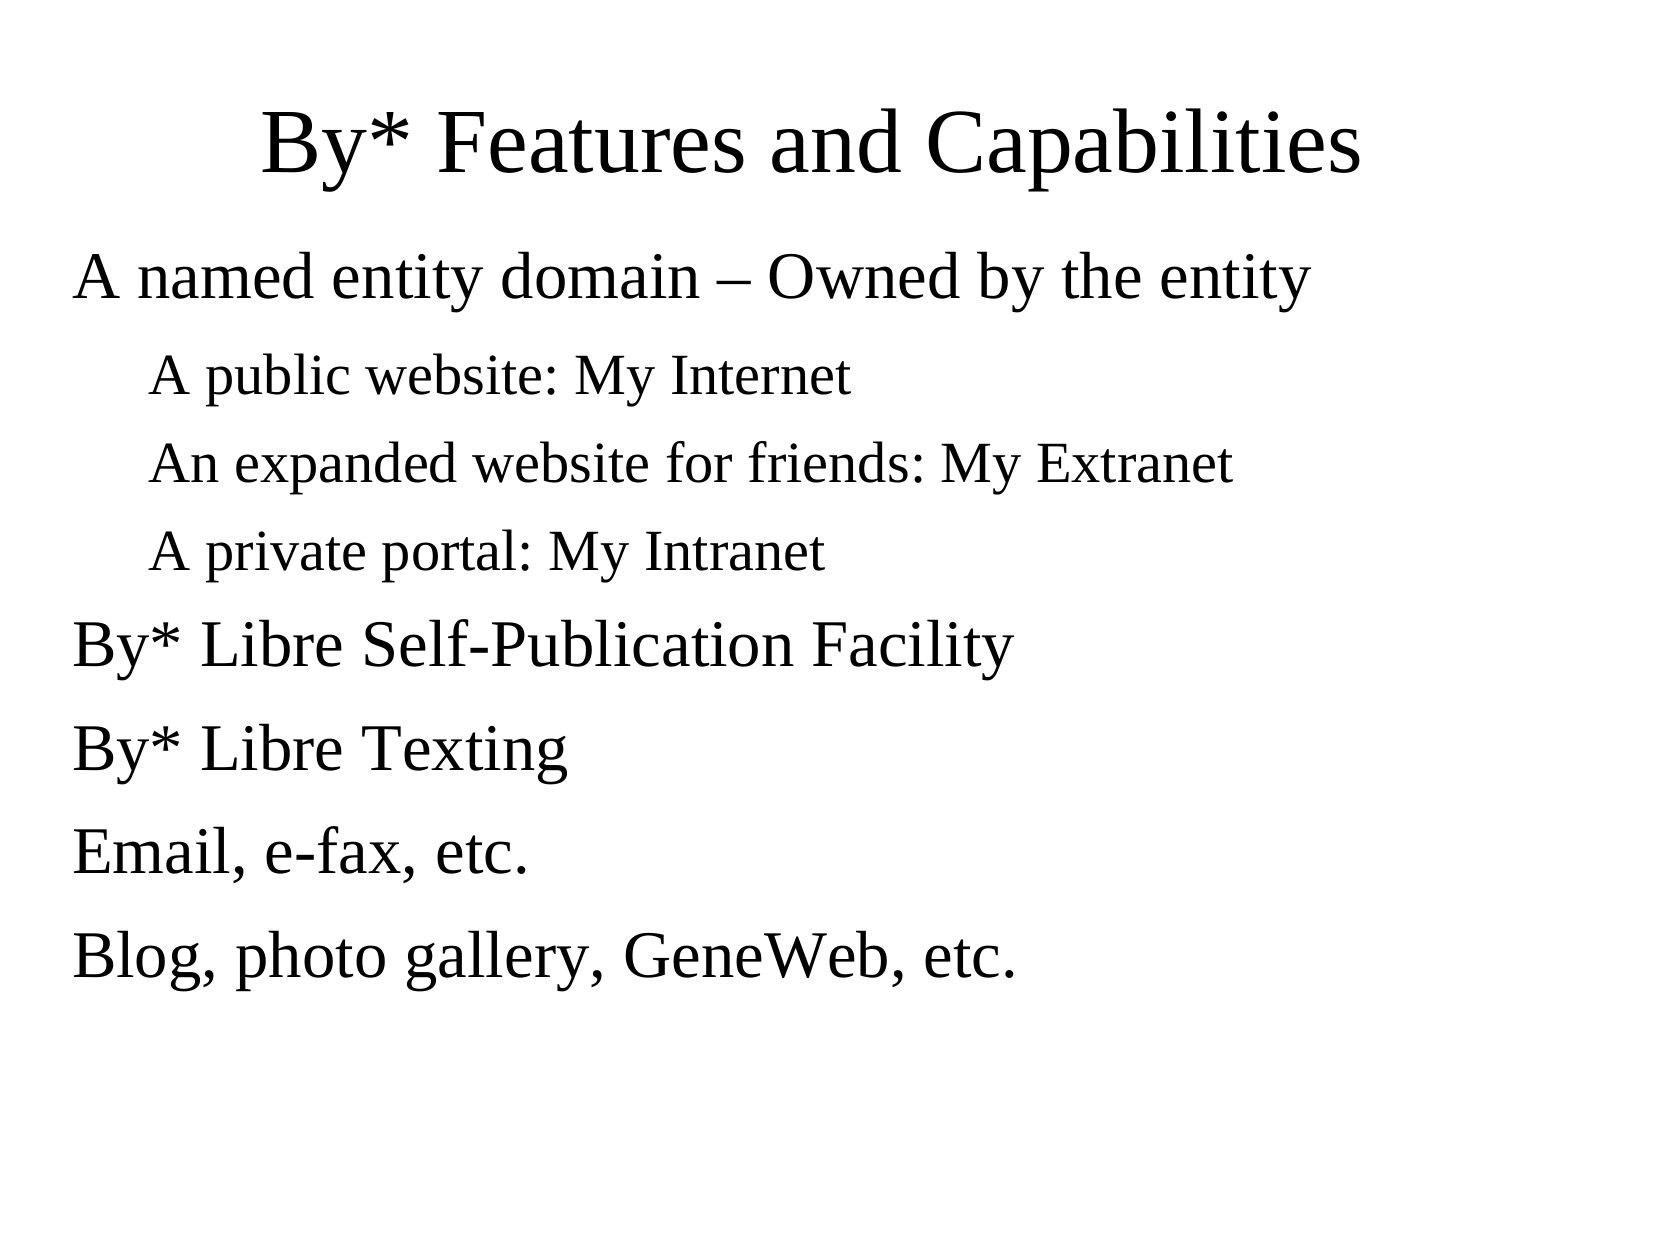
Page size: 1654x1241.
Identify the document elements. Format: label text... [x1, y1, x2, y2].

list A named entity domain – Owned by the entity A public website: My Internet An expanded website for friends: My Extranet A private portal: My Intranet By* Libre Self-Publication Facility By* Libre Texting Email, e-fax, etc. Blog, photo gallery, GeneWeb, etc. [54, 238, 1591, 1210]
title By* Features and Capabilities [107, 54, 1520, 229]
